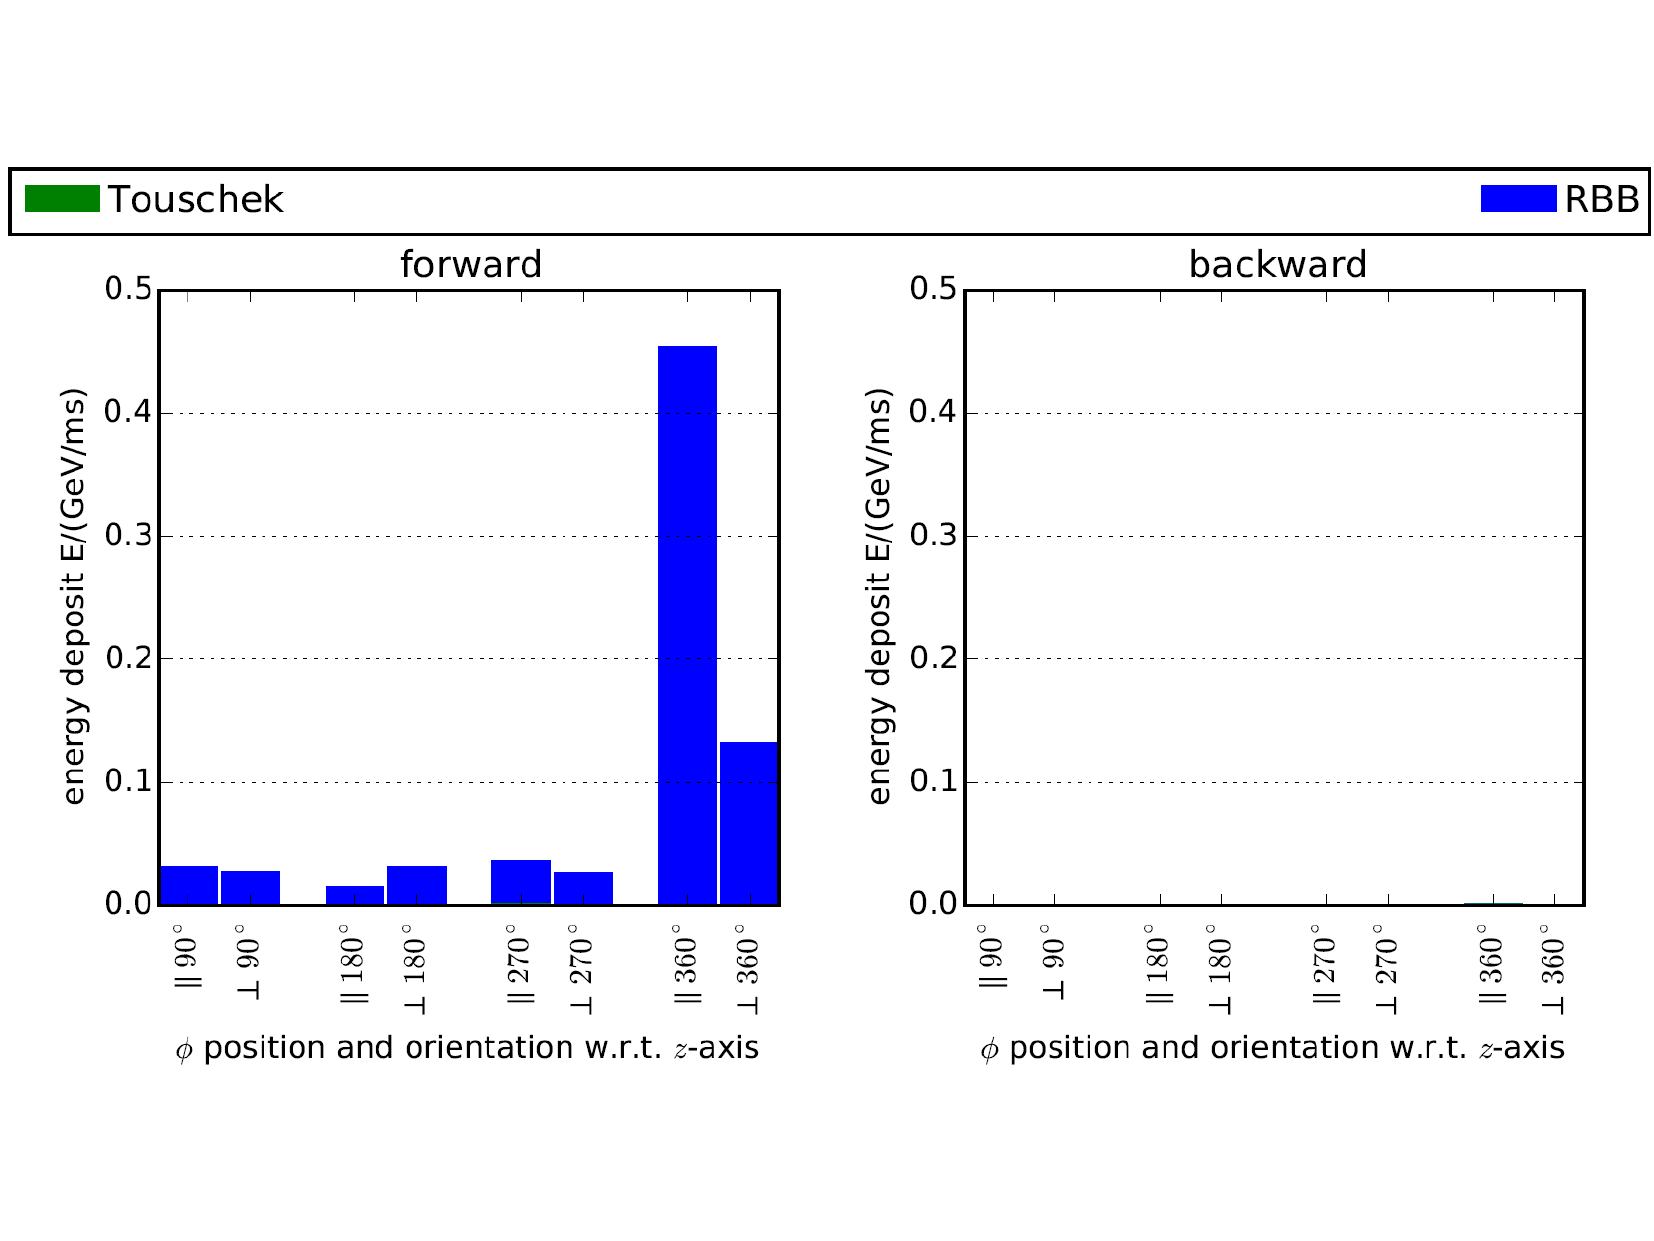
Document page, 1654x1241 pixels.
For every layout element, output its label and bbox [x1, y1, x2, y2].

picture [0, 158, 1654, 1079]
